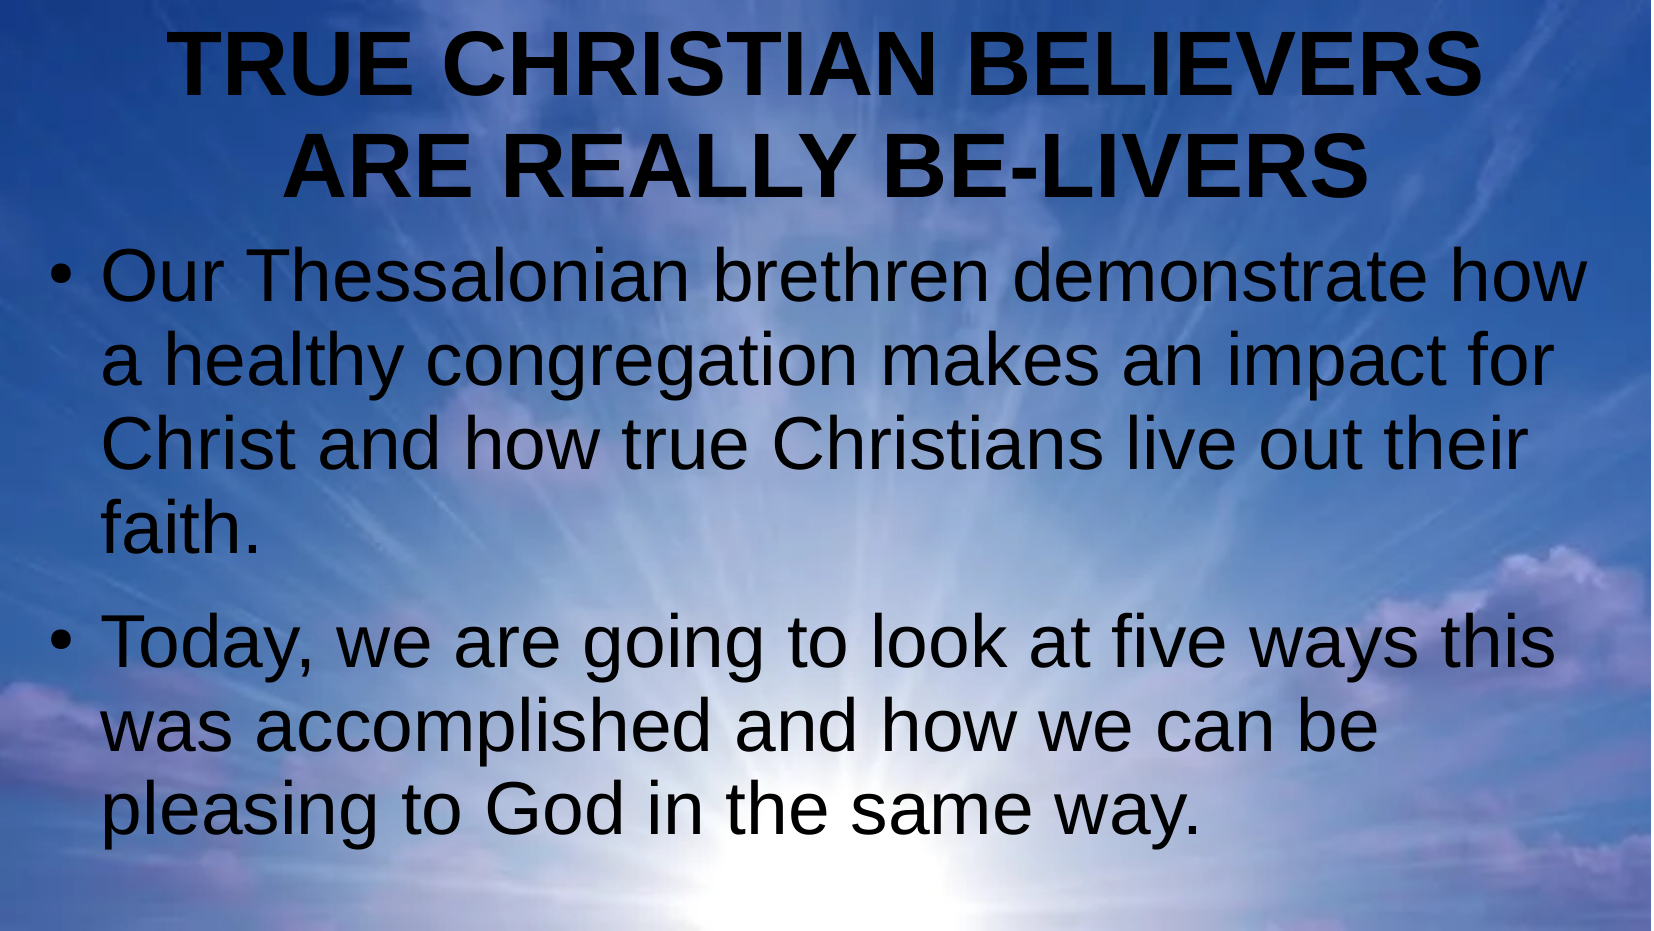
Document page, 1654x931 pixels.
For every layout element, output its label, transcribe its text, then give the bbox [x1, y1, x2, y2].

title TRUE CHRISTIAN BELIEVERS ARE REALLY BE-LIVERS [82, 12, 1571, 218]
picture [0, 0, 1651, 931]
list Our Thessalonian brethren demonstrate how a healthy congregation makes an impact for Christ and how true Christians live out their faith. Today, we are going to look at five ways this was accomplished and how we can be pleasing to God in the same way. [30, 233, 1636, 916]
